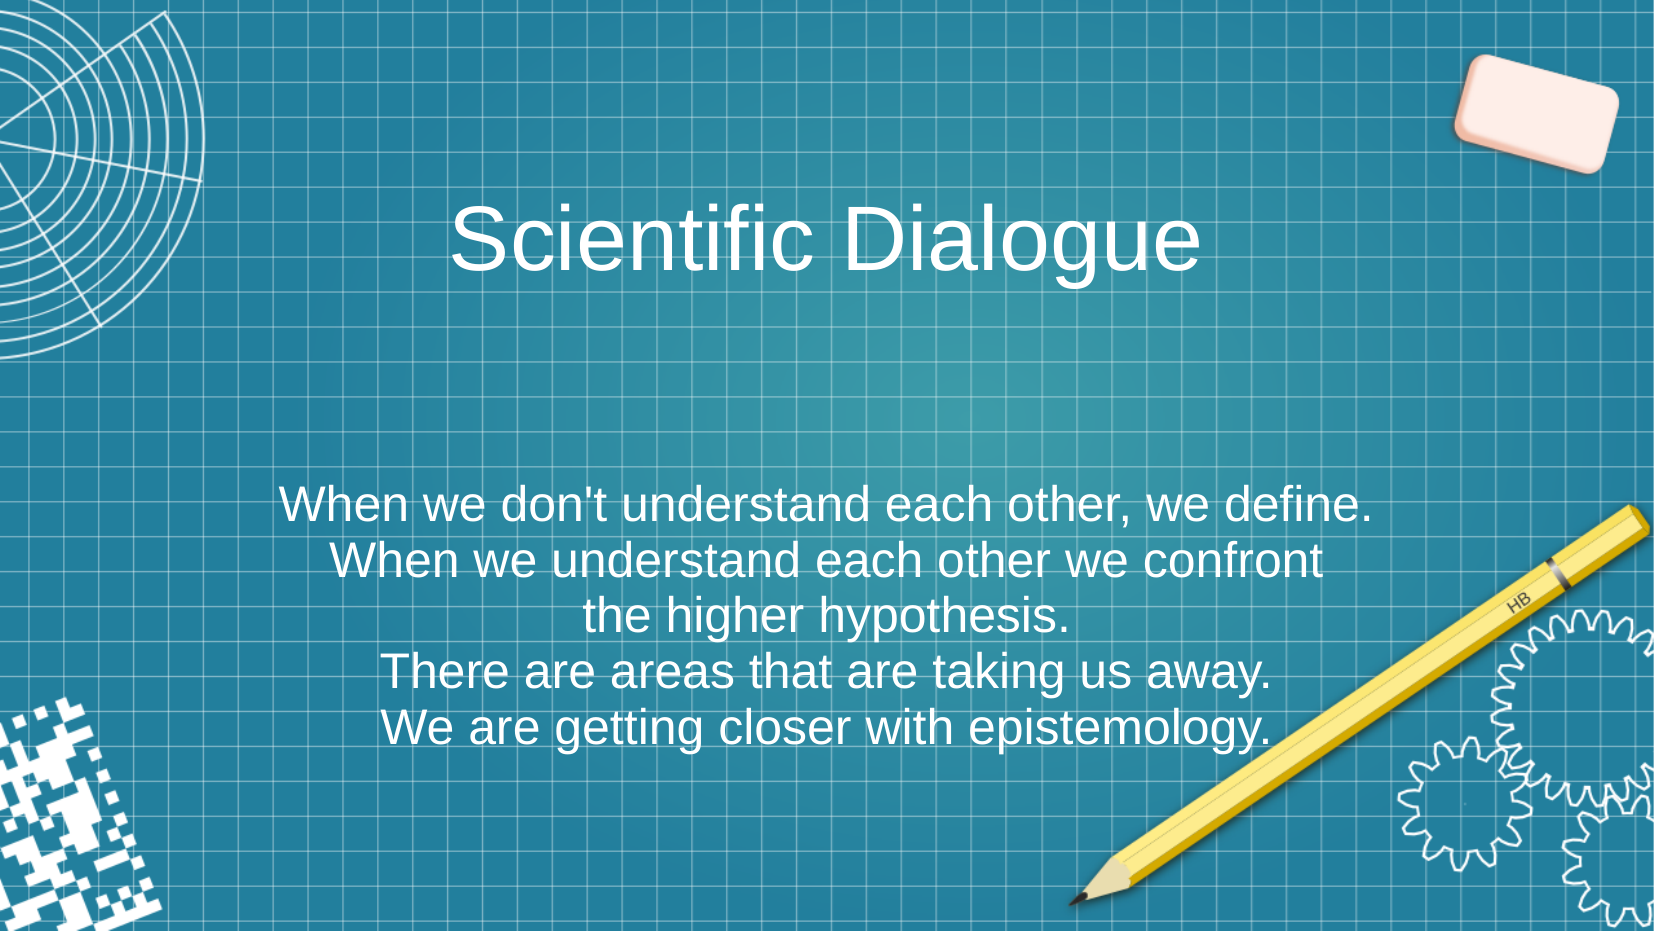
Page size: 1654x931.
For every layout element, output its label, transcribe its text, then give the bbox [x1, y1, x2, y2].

picture [0, 0, 1654, 931]
subtitle When we don't understand each other, we define. When we understand each other we confront the higher hypothesis. There are areas that are taking us away. We are getting closer with epistemology. [82, 389, 1571, 842]
title Scientific Dialogue [82, 132, 1571, 346]
